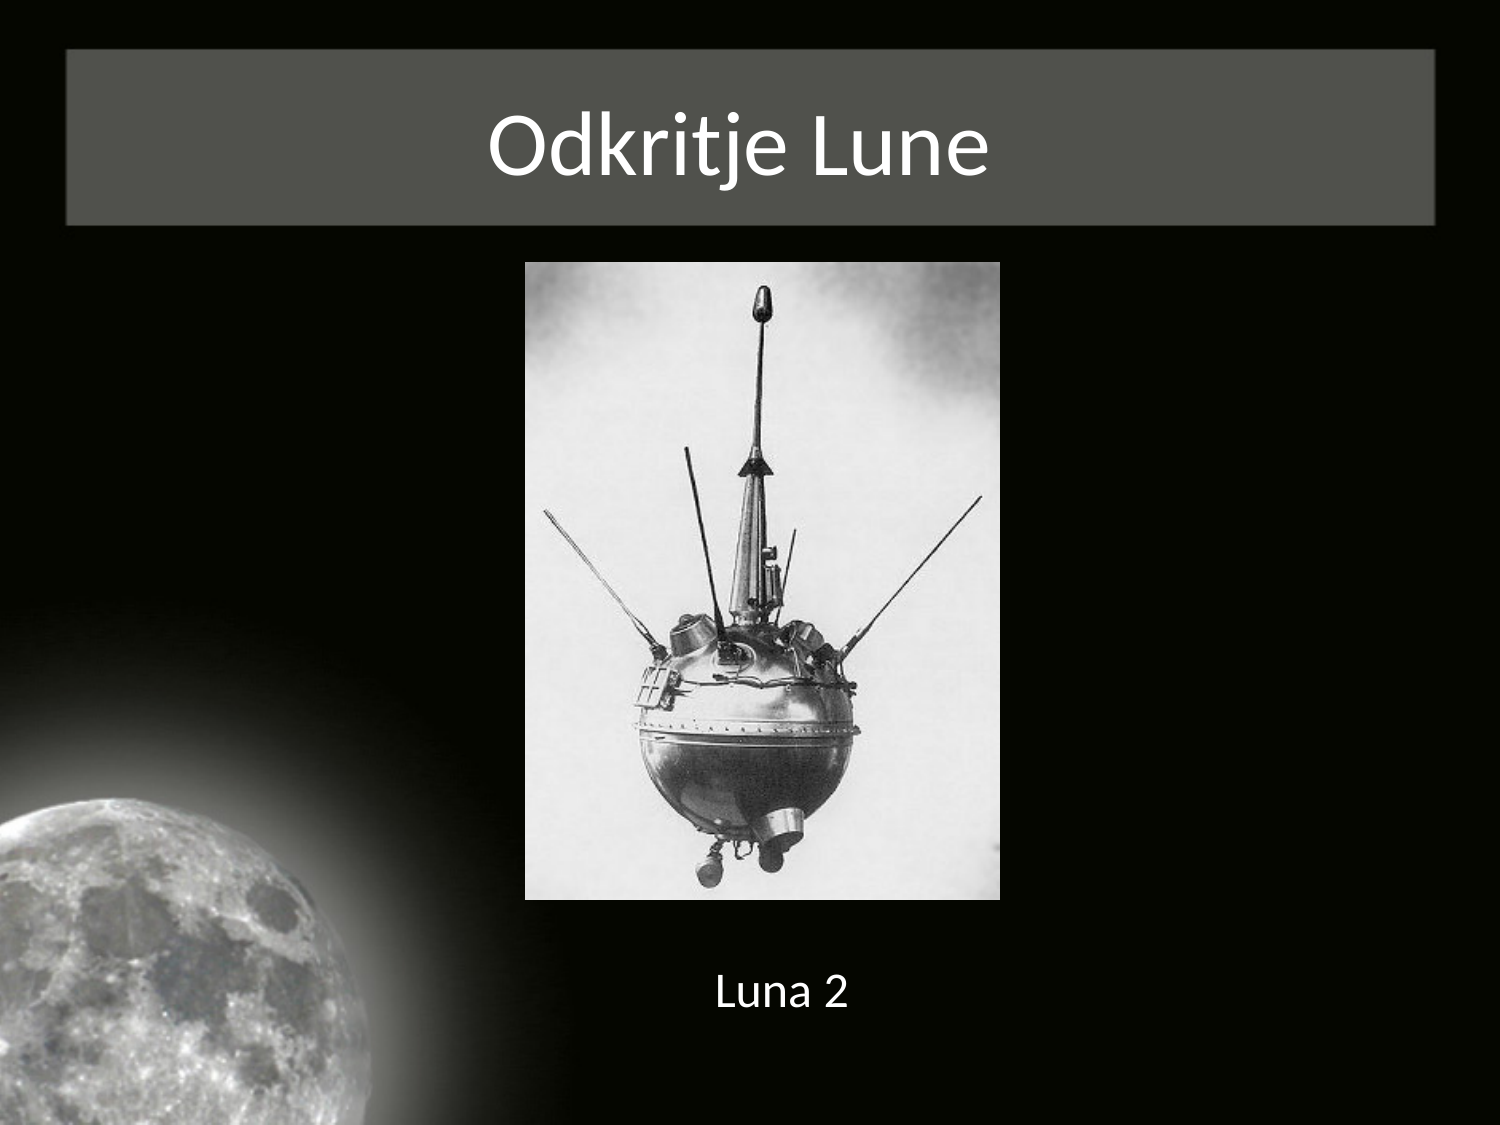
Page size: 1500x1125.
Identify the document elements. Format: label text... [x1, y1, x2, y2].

title Odkritje Lune [75, 45, 1425, 233]
picture [0, 0, 1500, 1125]
text_box Luna 2 [699, 949, 950, 1025]
